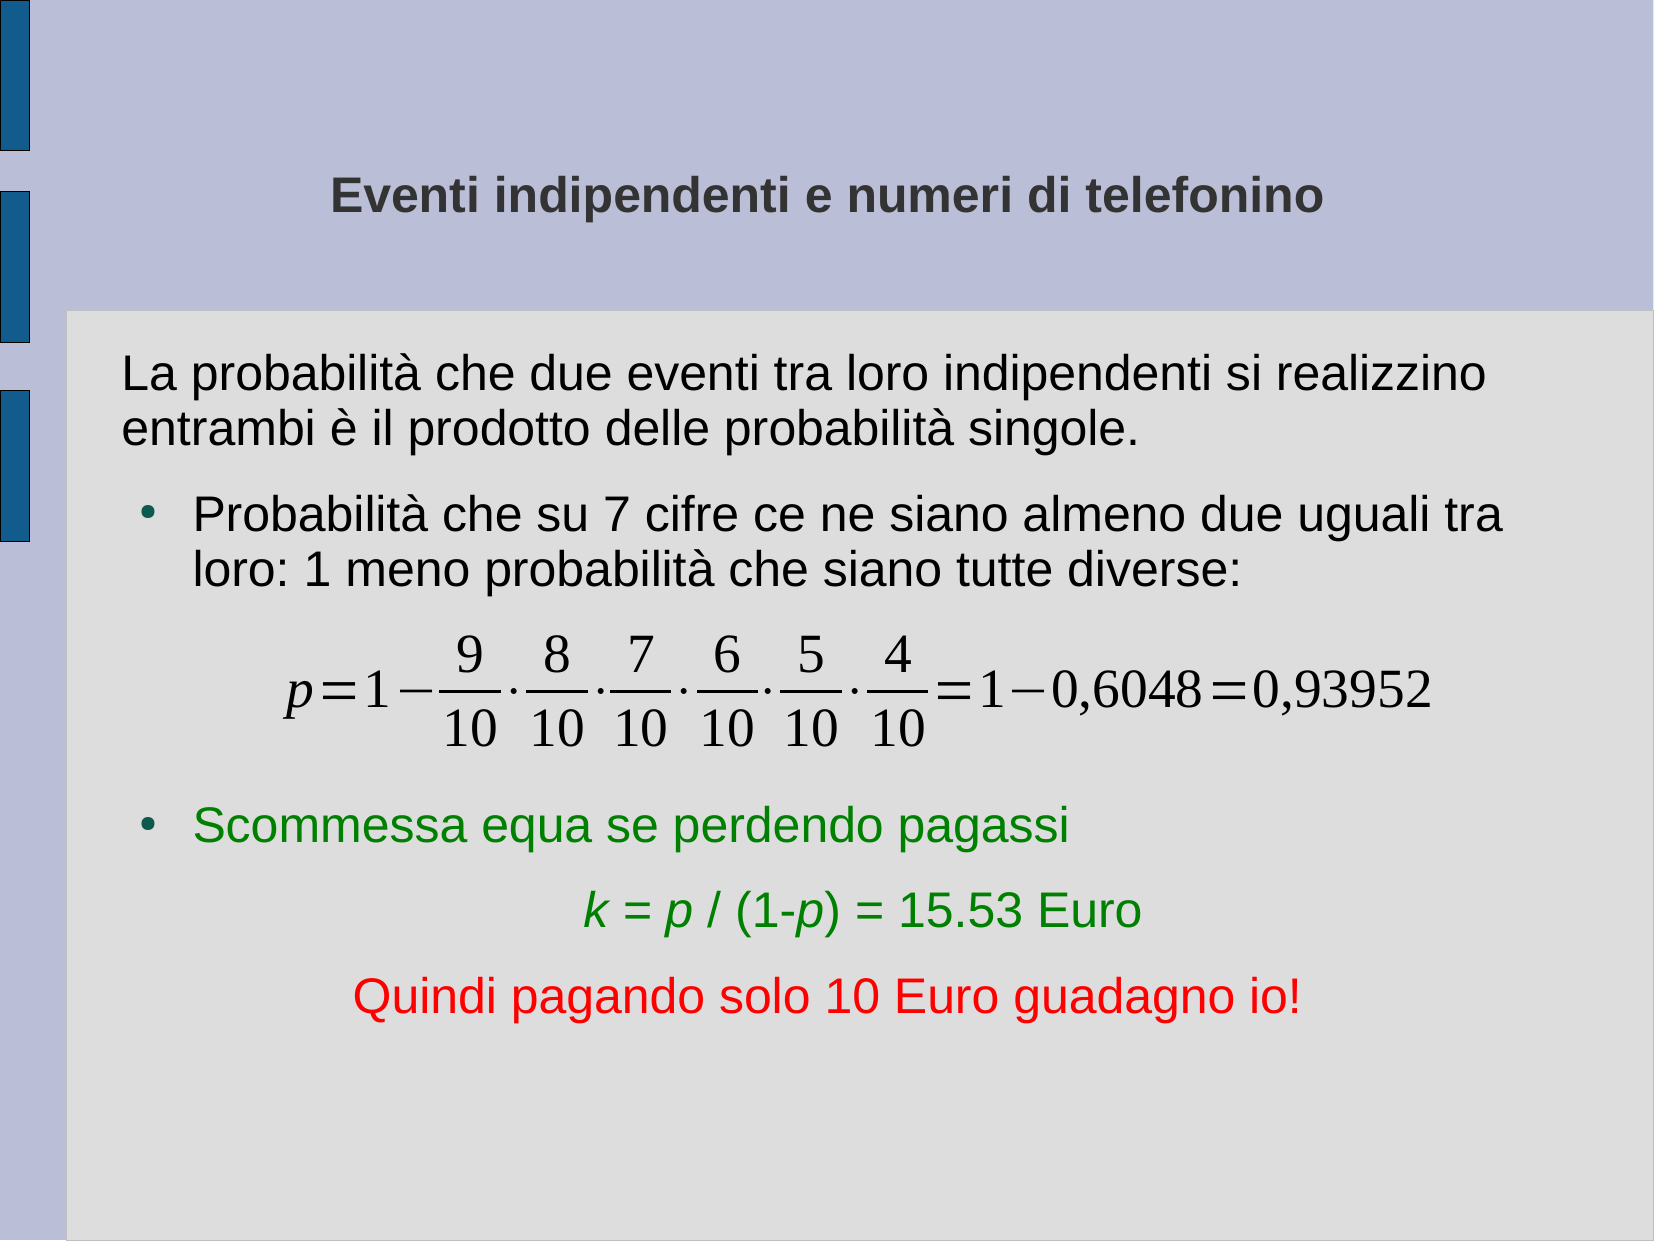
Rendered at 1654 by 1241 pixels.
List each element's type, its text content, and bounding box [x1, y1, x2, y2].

title Eventi indipendenti e numeri di telefonino [121, 91, 1534, 299]
list La probabilità che due eventi tra loro indipendenti si realizzino entrambi è il prodotto delle probabilità singole. Probabilità che su 7 cifre ce ne siano almeno due uguali tra loro: 1 meno probabilità che siano tutte diverse: Scommessa equa se perdendo pagassi k = p / (1-p) = 15.53 Euro Quindi pagando solo 10 Euro guadagno io! [121, 344, 1534, 1195]
chart [265, 624, 1447, 760]
